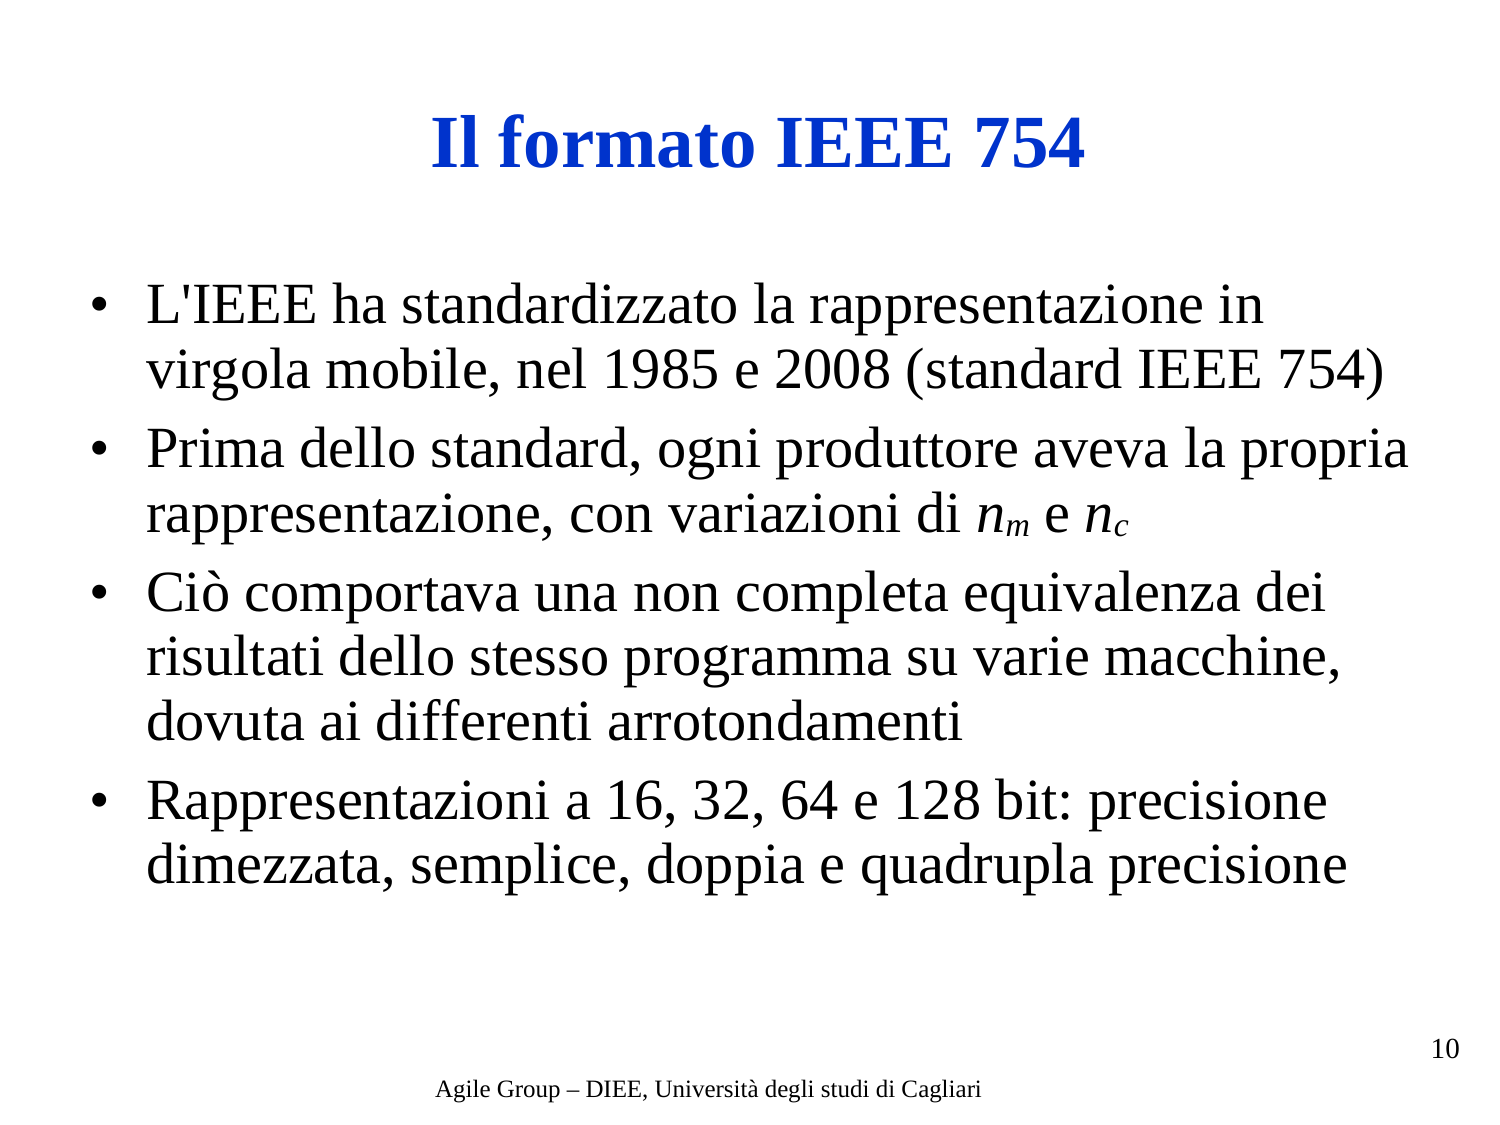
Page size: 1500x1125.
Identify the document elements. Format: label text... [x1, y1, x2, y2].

title Il formato IEEE 754 [120, 61, 1396, 224]
list L'IEEE ha standardizzato la rappresentazione in virgola mobile, nel 1985 e 2008 (standard IEEE 754) Prima dello standard, ogni produttore aveva la propria rappresentazione, con variazioni di nm e nc Ciò comportava una non completa equivalenza dei risultati dello stesso programma su varie macchine, dovuta ai differenti arrotondamenti Rappresentazioni a 16, 32, 64 e 128 bit: precisione dimezzata, semplice, doppia e quadrupla precisione [75, 264, 1445, 958]
